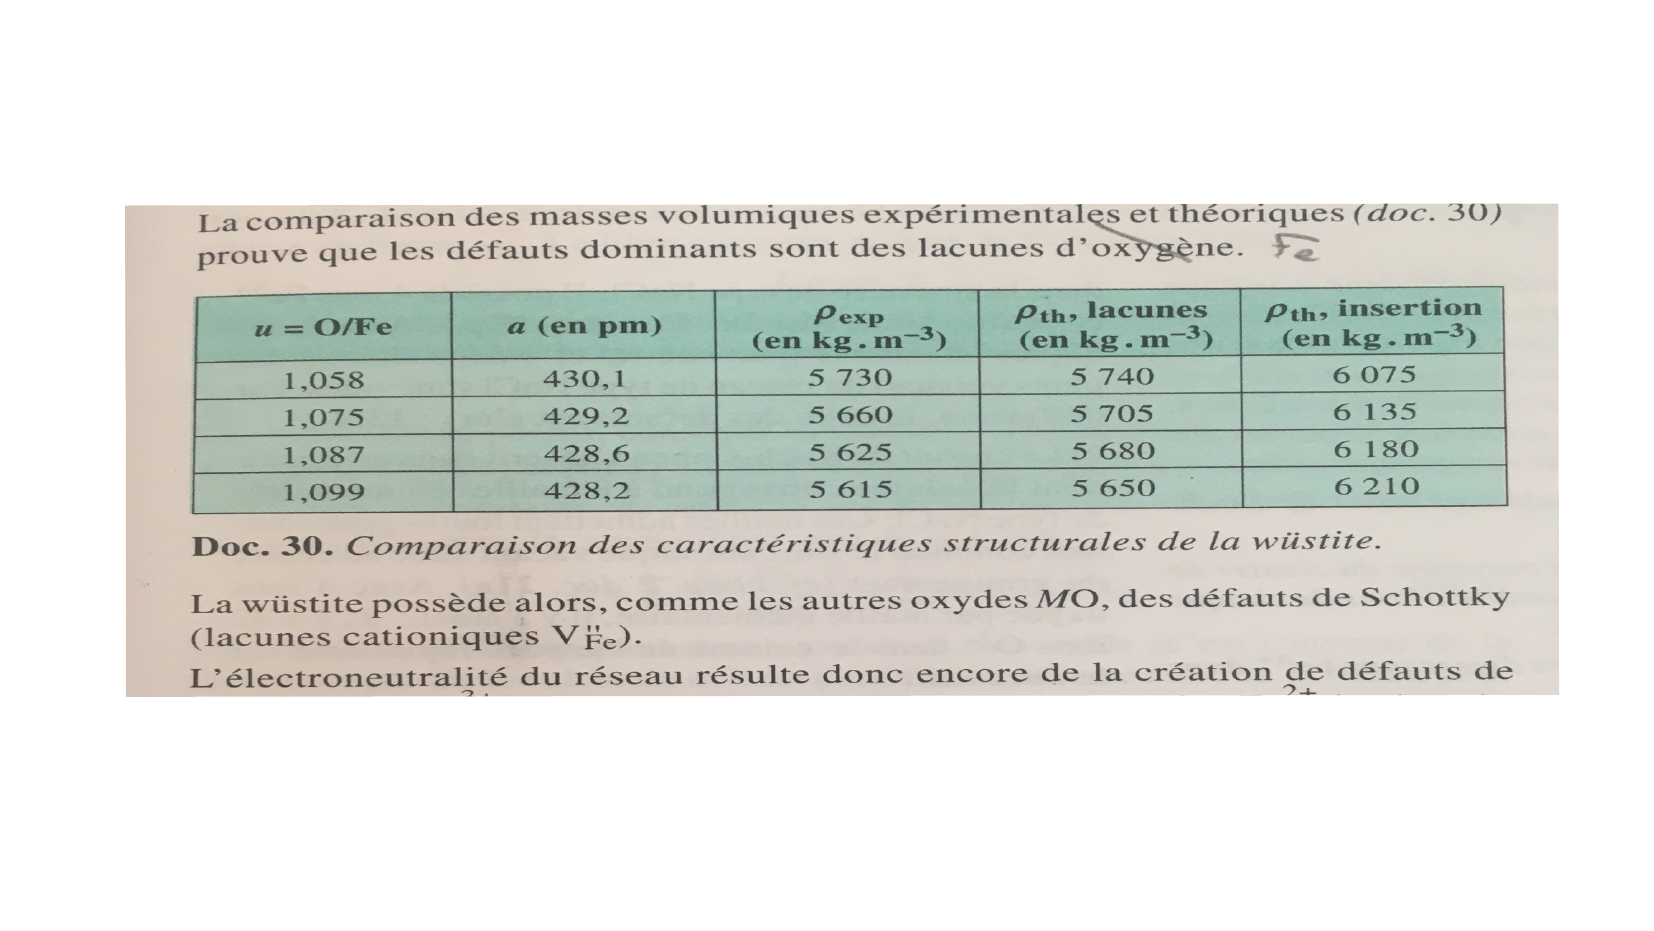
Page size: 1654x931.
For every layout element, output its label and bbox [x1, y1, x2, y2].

picture [125, 203, 1560, 697]
